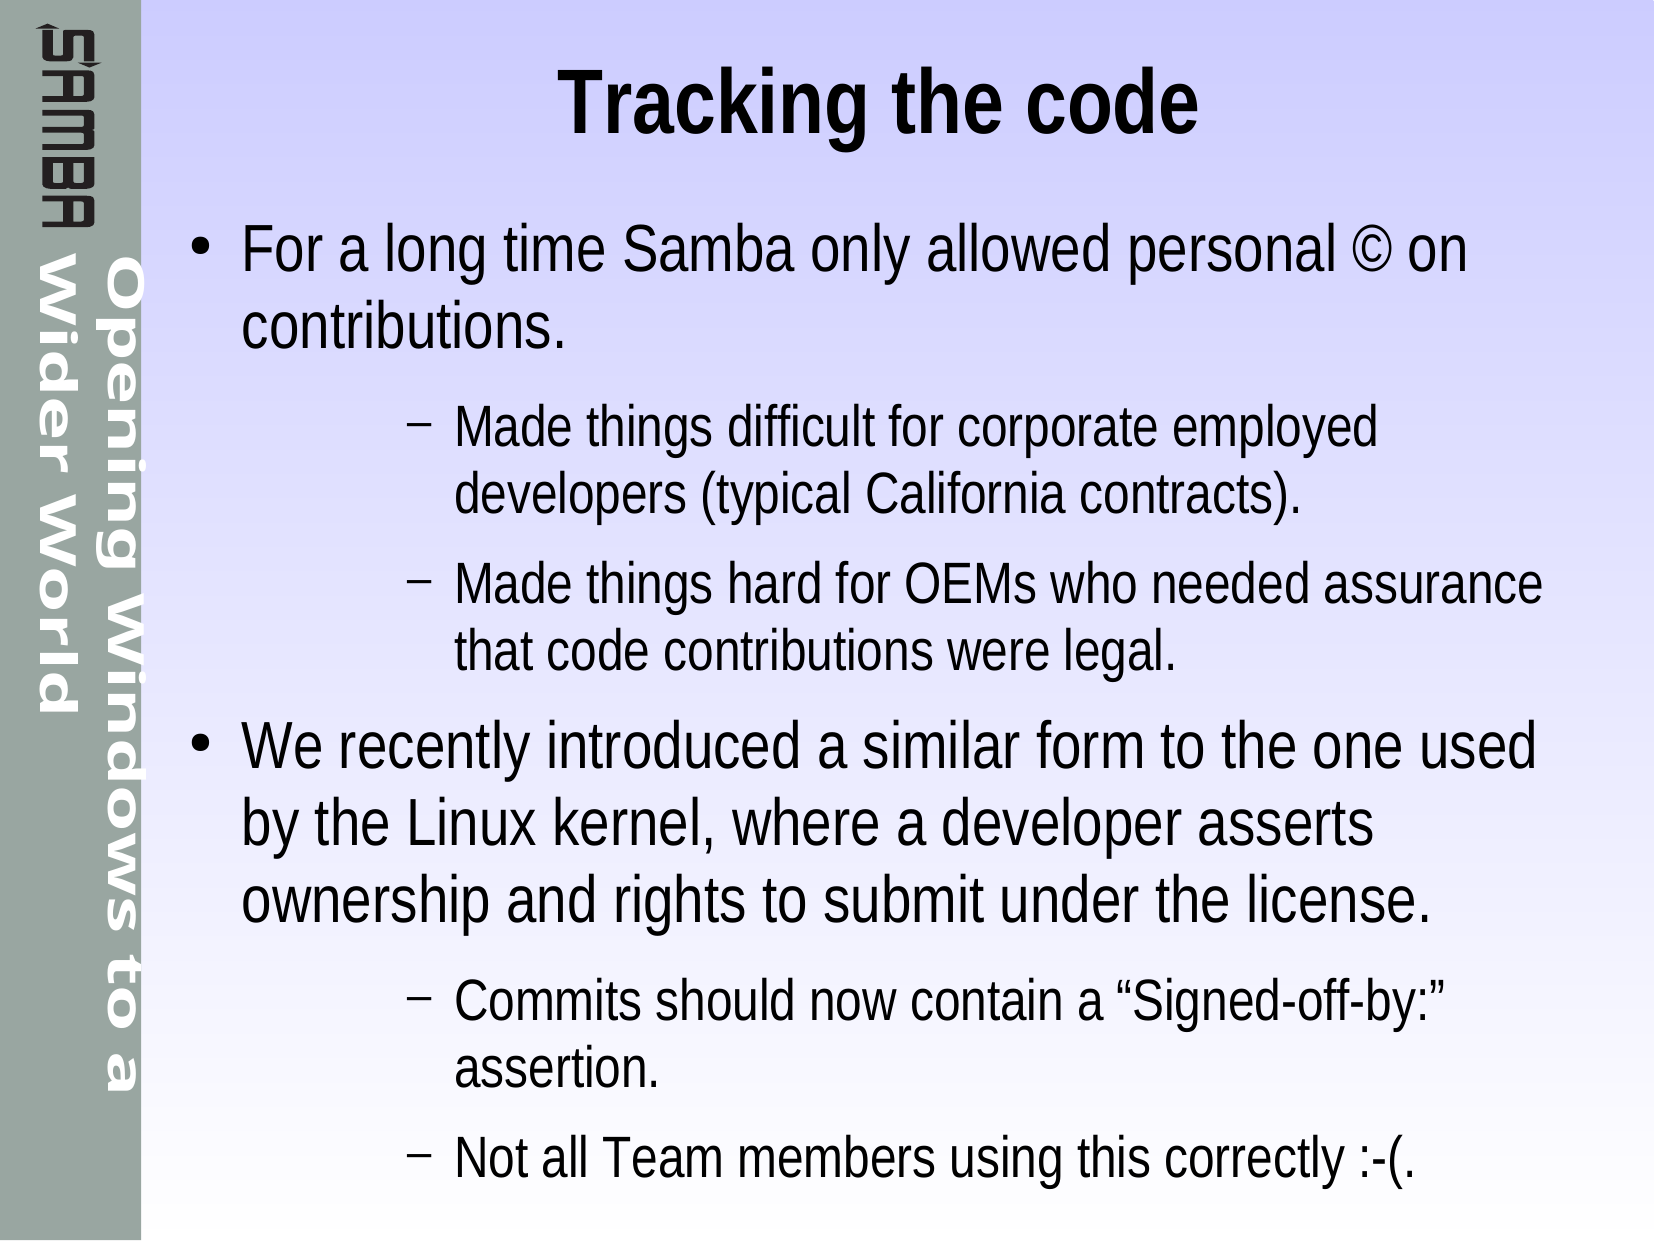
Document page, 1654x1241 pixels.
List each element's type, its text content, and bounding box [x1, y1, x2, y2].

list For a long time Samba only allowed personal © on contributions. Made things difficult for corporate employed developers (typical California contracts). Made things hard for OEMs who needed assurance that code contributions were legal. We recently introduced a similar form to the one used by the Linux kernel, where a developer asserts ownership and rights to submit under the license. Commits should now contain a “Signed-off-by:” assertion. Not all Team members using this correctly :-(. [170, 209, 1583, 1179]
title Tracking the code [173, 31, 1586, 169]
